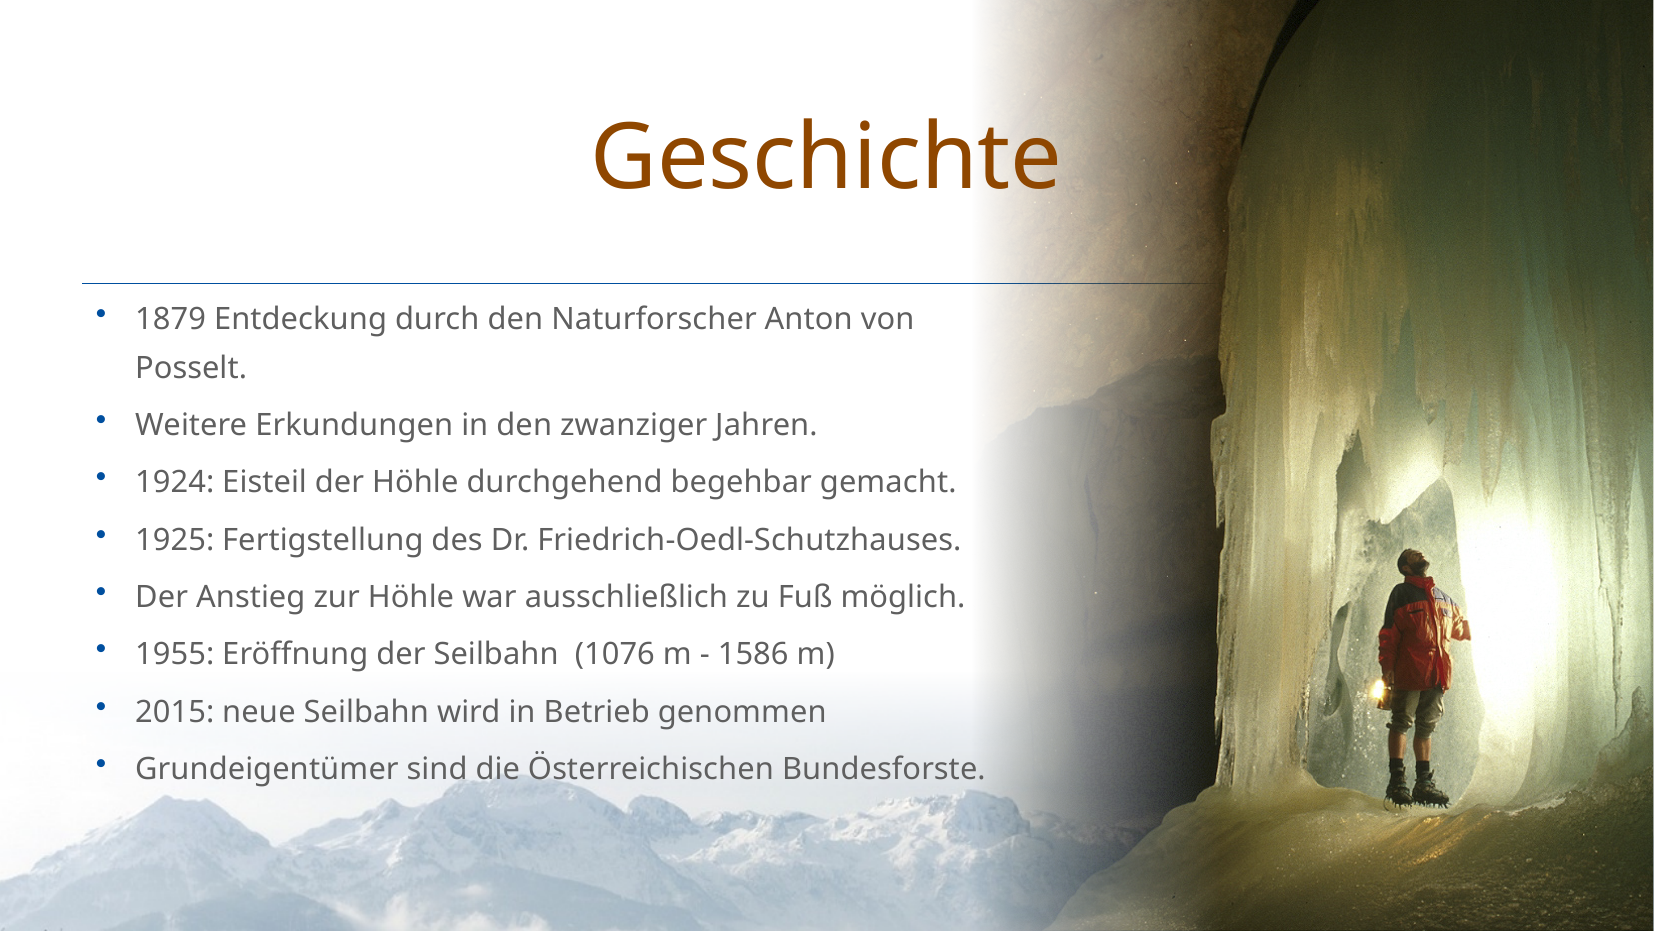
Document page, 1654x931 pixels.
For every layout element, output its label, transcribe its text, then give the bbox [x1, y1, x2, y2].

picture [968, 0, 1654, 931]
list 1879 Entdeckung durch den Naturforscher Anton von Posselt. Weitere Erkundungen in den zwanziger Jahren. 1924: Eisteil der Höhle durchgehend begehbar gemacht. 1925: Fertigstellung des Dr. Friedrich-Oedl-Schutzhauses. Der Anstieg zur Höhle war ausschließlich zu Fuß möglich. 1955: Eröffnung der Seilbahn (1076 m - 1586 m) 2015: neue Seilbahn wird in Betrieb genommen Grundeigentümer sind die Österreichischen Bundesforste. [82, 290, 1028, 792]
title Geschichte [82, 49, 1571, 257]
